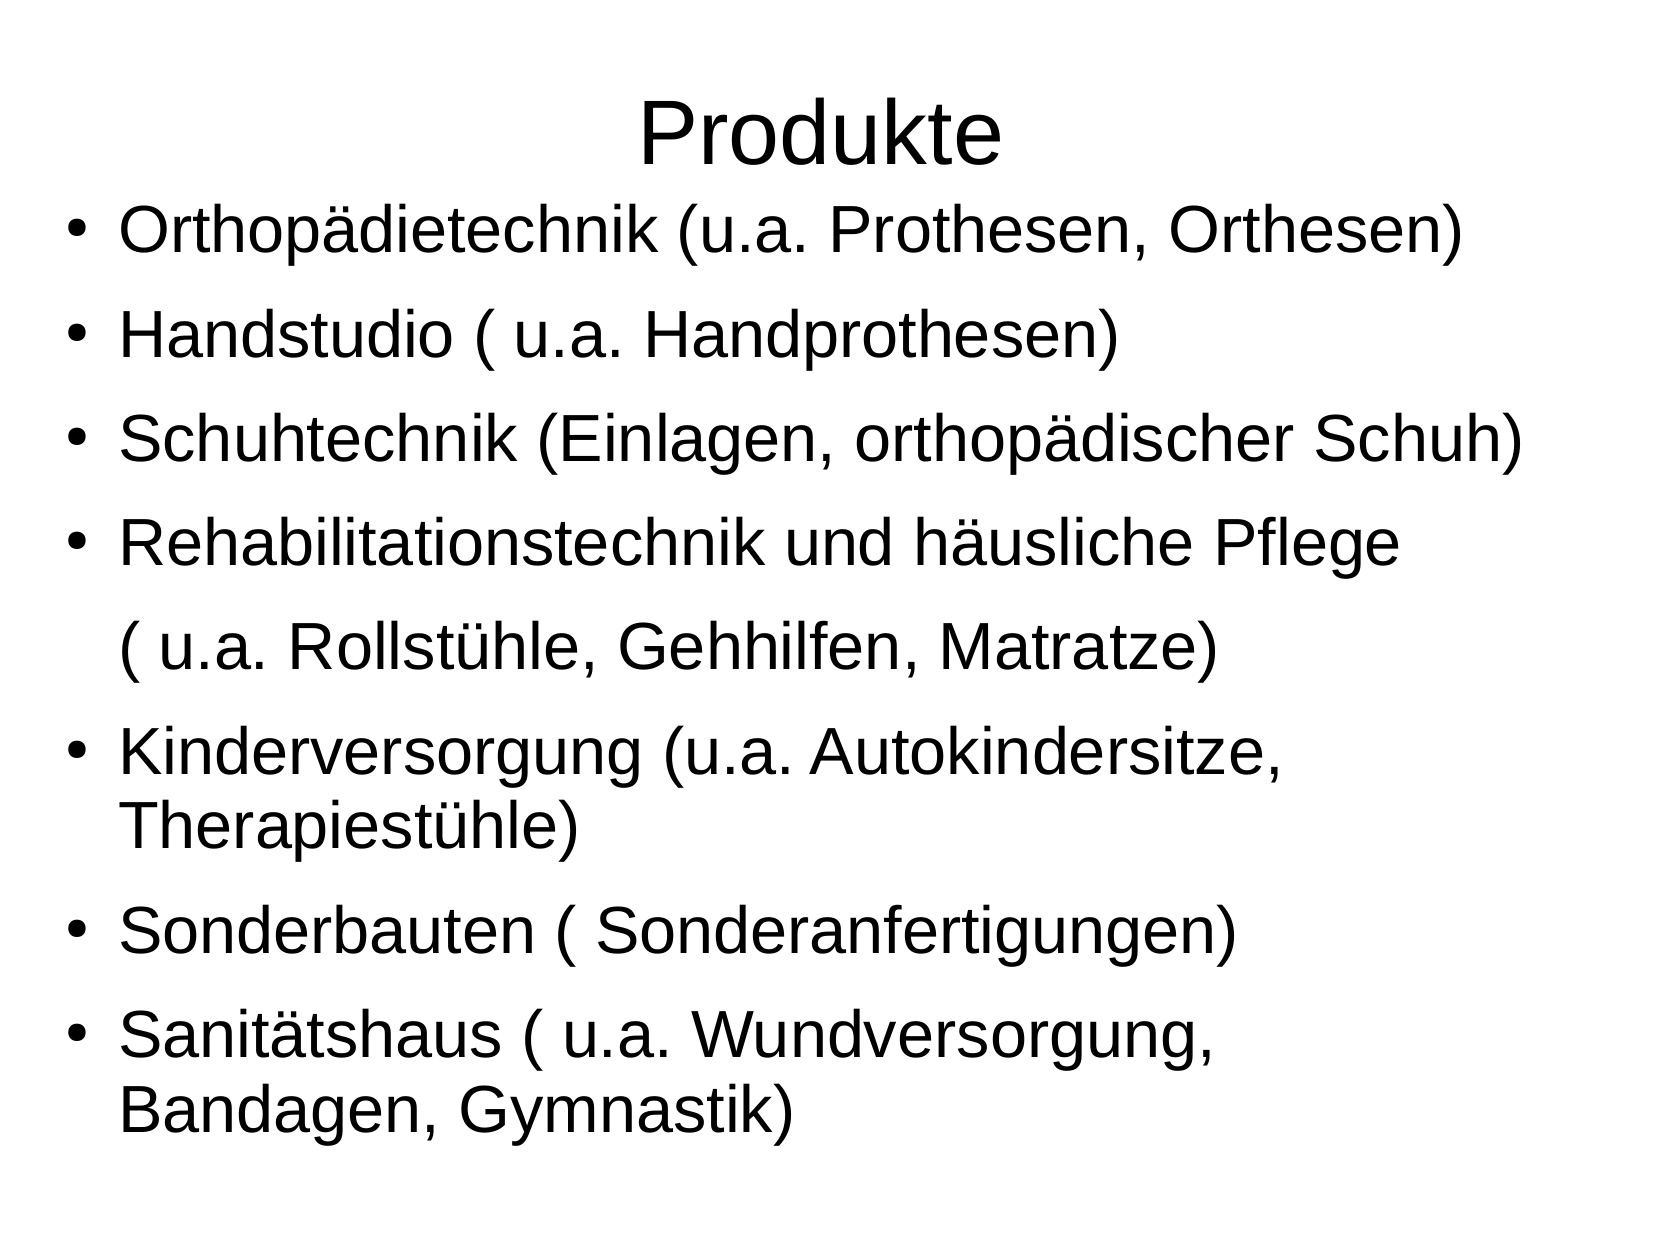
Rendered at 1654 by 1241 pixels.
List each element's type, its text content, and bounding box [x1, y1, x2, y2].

title Produkte [76, 29, 1565, 237]
list Orthopädietechnik (u.a. Prothesen, Orthesen) Handstudio ( u.a. Handprothesen) Schuhtechnik (Einlagen, orthopädischer Schuh) Rehabilitationstechnik und häusliche Pflege ( u.a. Rollstühle, Gehhilfen, Matratze) Kinderversorgung (u.a. Autokindersitze, Therapiestühle) Sonderbauten ( Sonderanfertigungen) Sanitätshaus ( u.a. Wundversorgung, Bandagen, Gymnastik) [47, 192, 1536, 1152]
